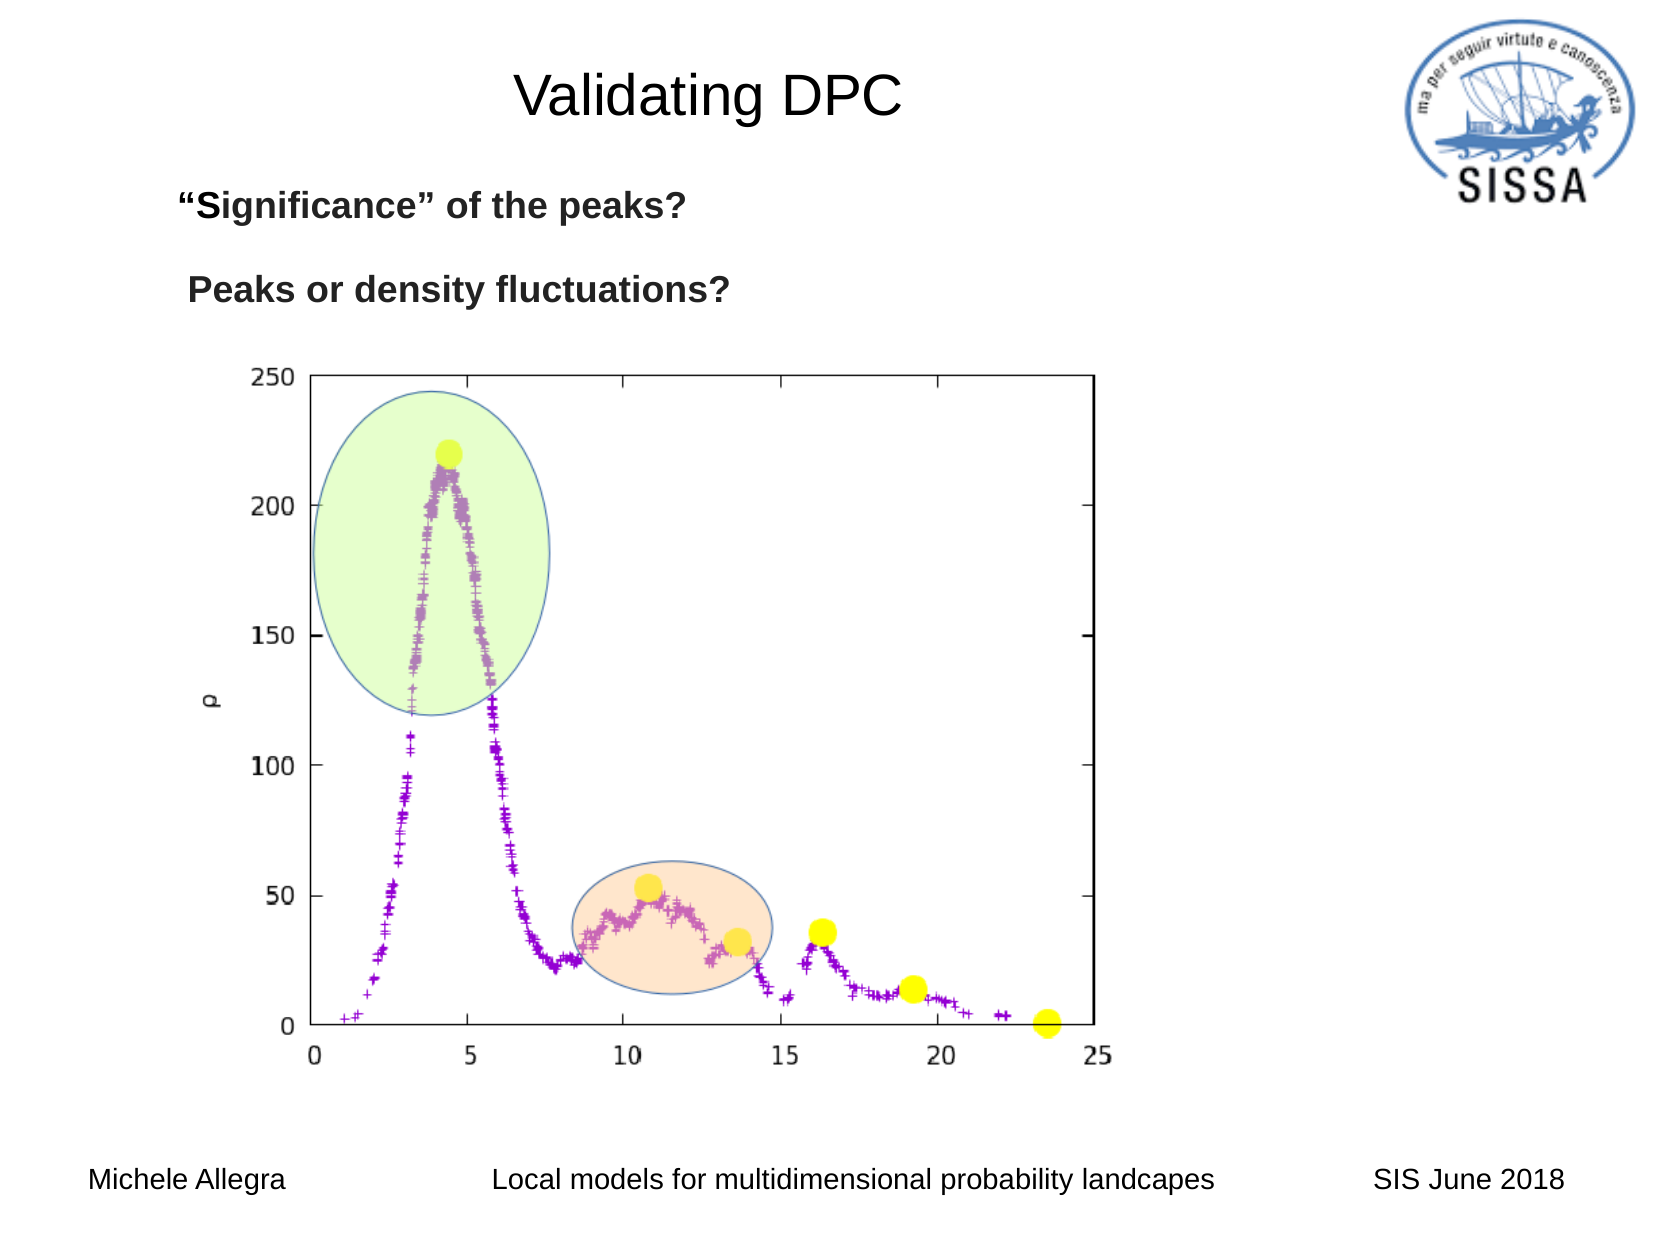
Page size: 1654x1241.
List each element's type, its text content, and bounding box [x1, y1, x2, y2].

title Michele Allegra Local models for multidimensional probability landcapes SIS June 2018 [82, 1141, 1571, 1217]
title Validating DPC [82, 44, 1335, 147]
picture [114, 314, 1217, 1158]
picture [1391, 16, 1652, 207]
subtitle “Significance” of the peaks? Peaks or density fluctuations? [141, 165, 1182, 314]
